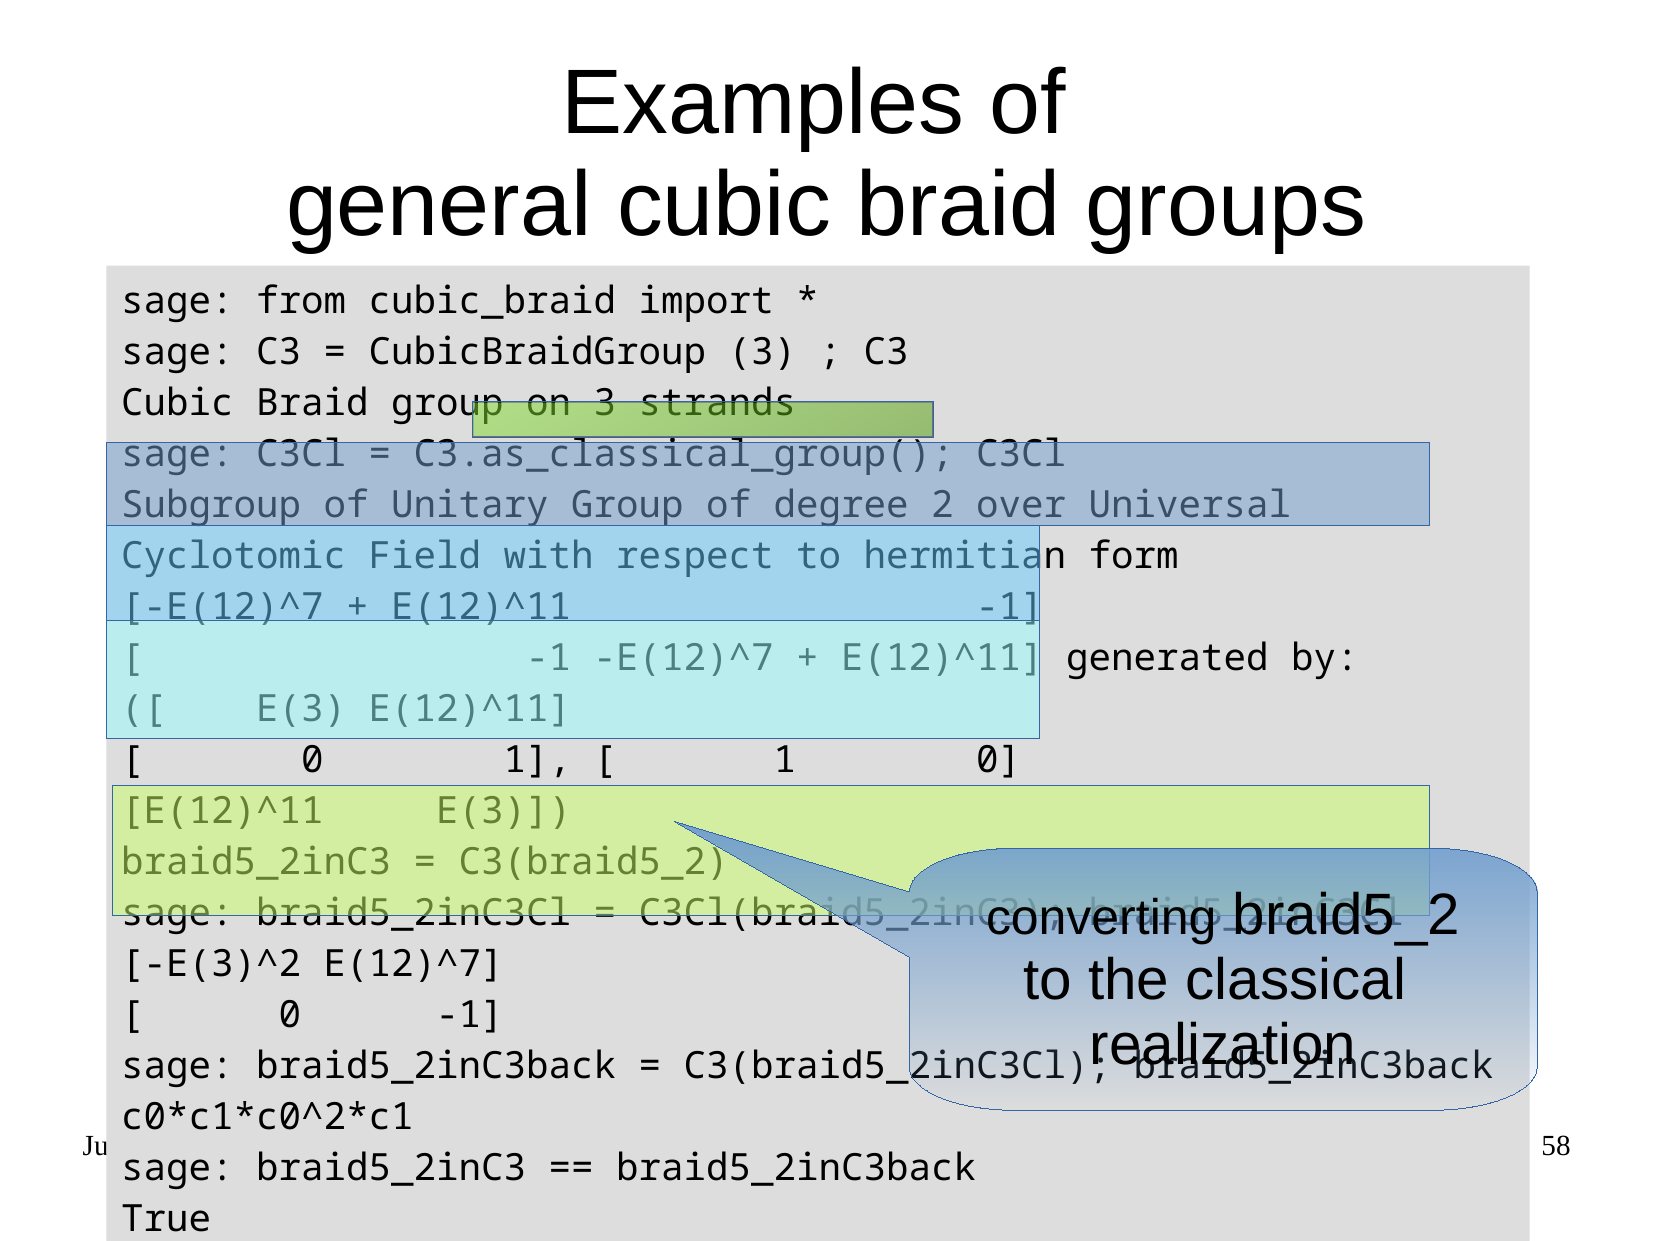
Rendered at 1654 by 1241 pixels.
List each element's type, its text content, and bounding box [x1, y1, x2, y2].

title Examples of general cubic braid groups [82, 49, 1571, 257]
text_box [472, 401, 934, 438]
text_box [106, 442, 1430, 739]
text_box [112, 785, 1430, 916]
text_box converting braid5_2 to the classical realization [674, 821, 1538, 1111]
text_box sage: from cubic_braid import * sage: C3 = CubicBraidGroup (3) ; C3 Cubic Braid group on 3 strands sage: C3Cl = C3.as_classical_group(); C3Cl Subgroup of Unitary Group of degree 2 over Universal Cyclotomic Field with respect to hermitian form [-E(12)^7 + E(12)^11 -1] [ -1 -E(12)^7 + E(12)^11] generated by: ([ E(3) E(12)^11] [ 0 1], [ 1 0] [E(12)^11 E(3)]) braid5_2inC3 = C3(braid5_2) sage: braid5_2inC3Cl = C3Cl(braid5_2inC3); braid5_2inC3Cl [-E(3)^2 E(12)^7] [ 0 -1] sage: braid5_2inC3back = C3(braid5_2inC3Cl); braid5_2inC3back c0*c1*c0^2*c1 sage: braid5_2inC3 == braid5_2inC3back True sage: braid5_2inC3.braid() == braid5_2inC3back.braid() False [106, 265, 1530, 1179]
